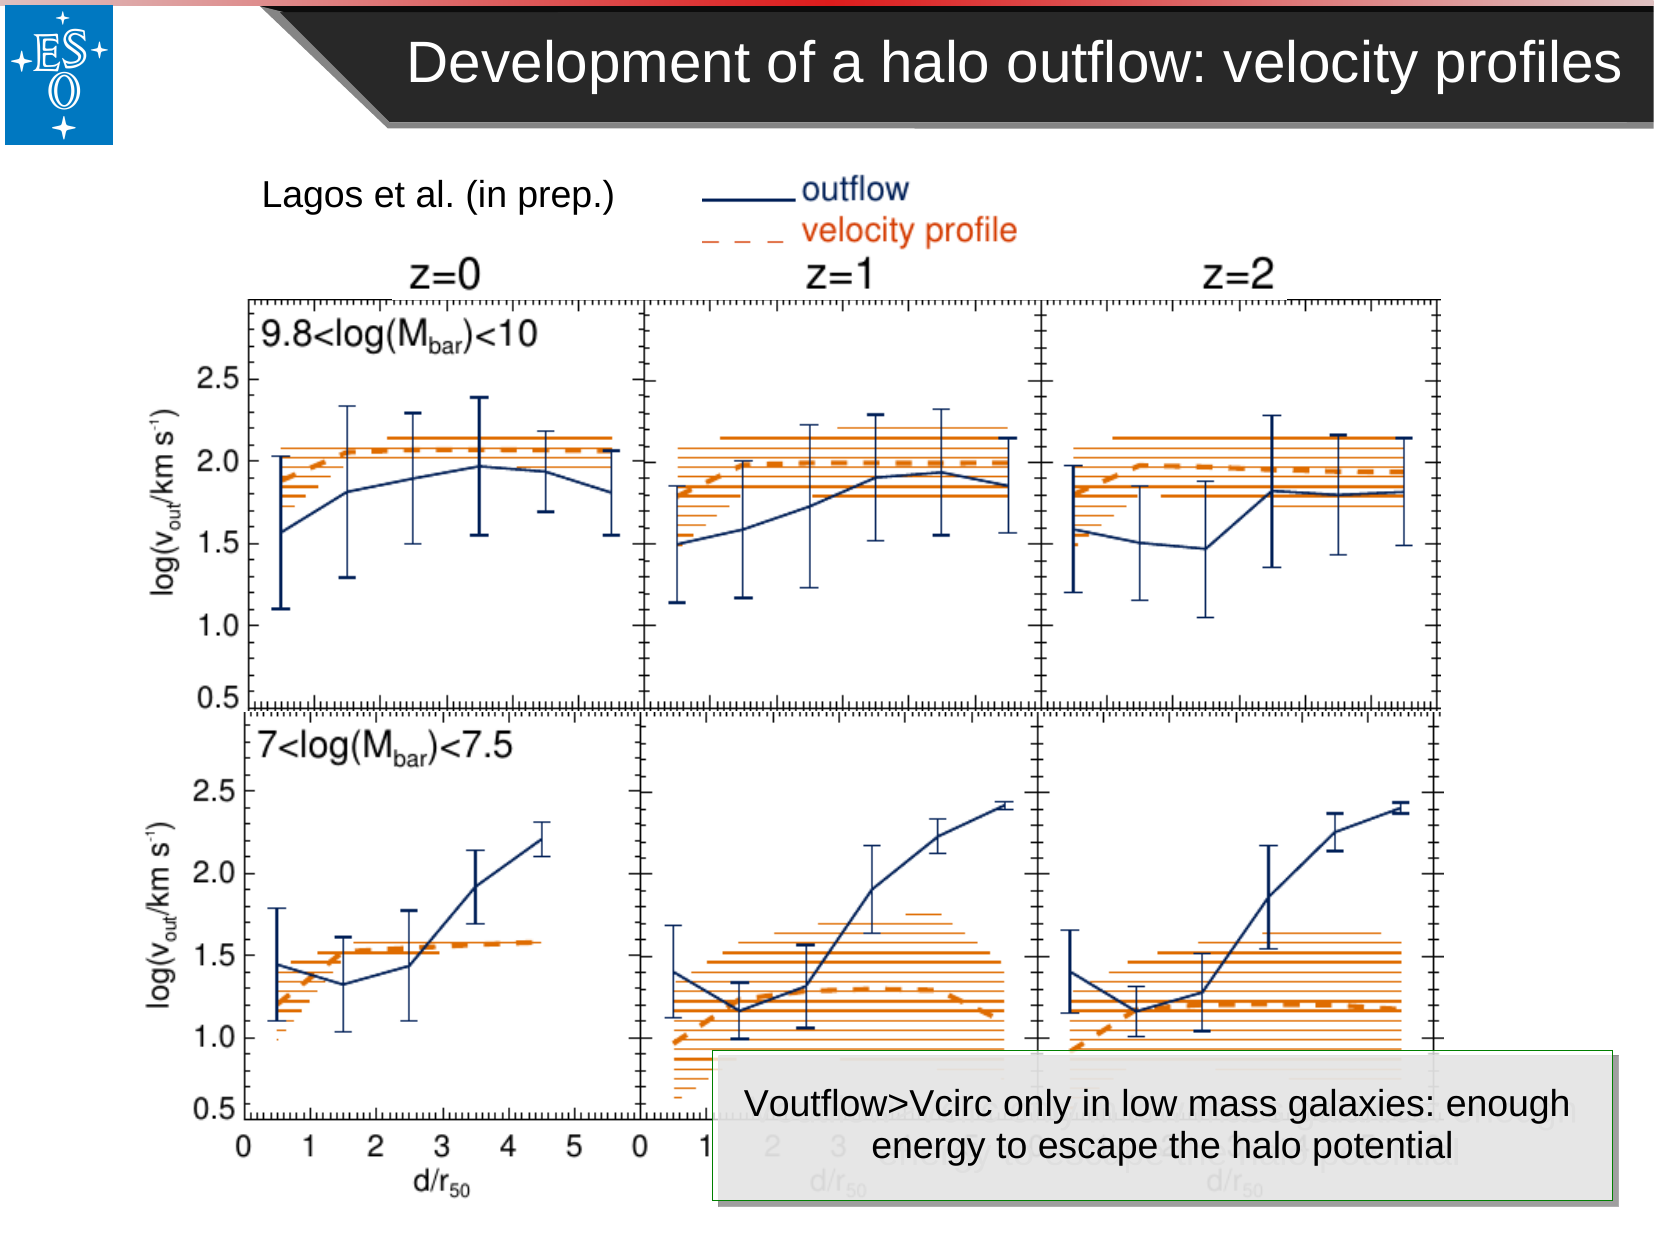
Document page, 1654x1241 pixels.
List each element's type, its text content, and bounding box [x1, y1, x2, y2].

picture [5, 5, 113, 145]
picture [120, 161, 1441, 711]
text_box Lagos et al. (in prep.) [246, 166, 702, 224]
text_box Voutflow>Vcirc only in low mass galaxies: enough energy to escape the halo potential [712, 1050, 1613, 1201]
picture [130, 712, 1444, 1202]
title Development of a halo outflow: velocity profiles [397, 19, 1635, 106]
